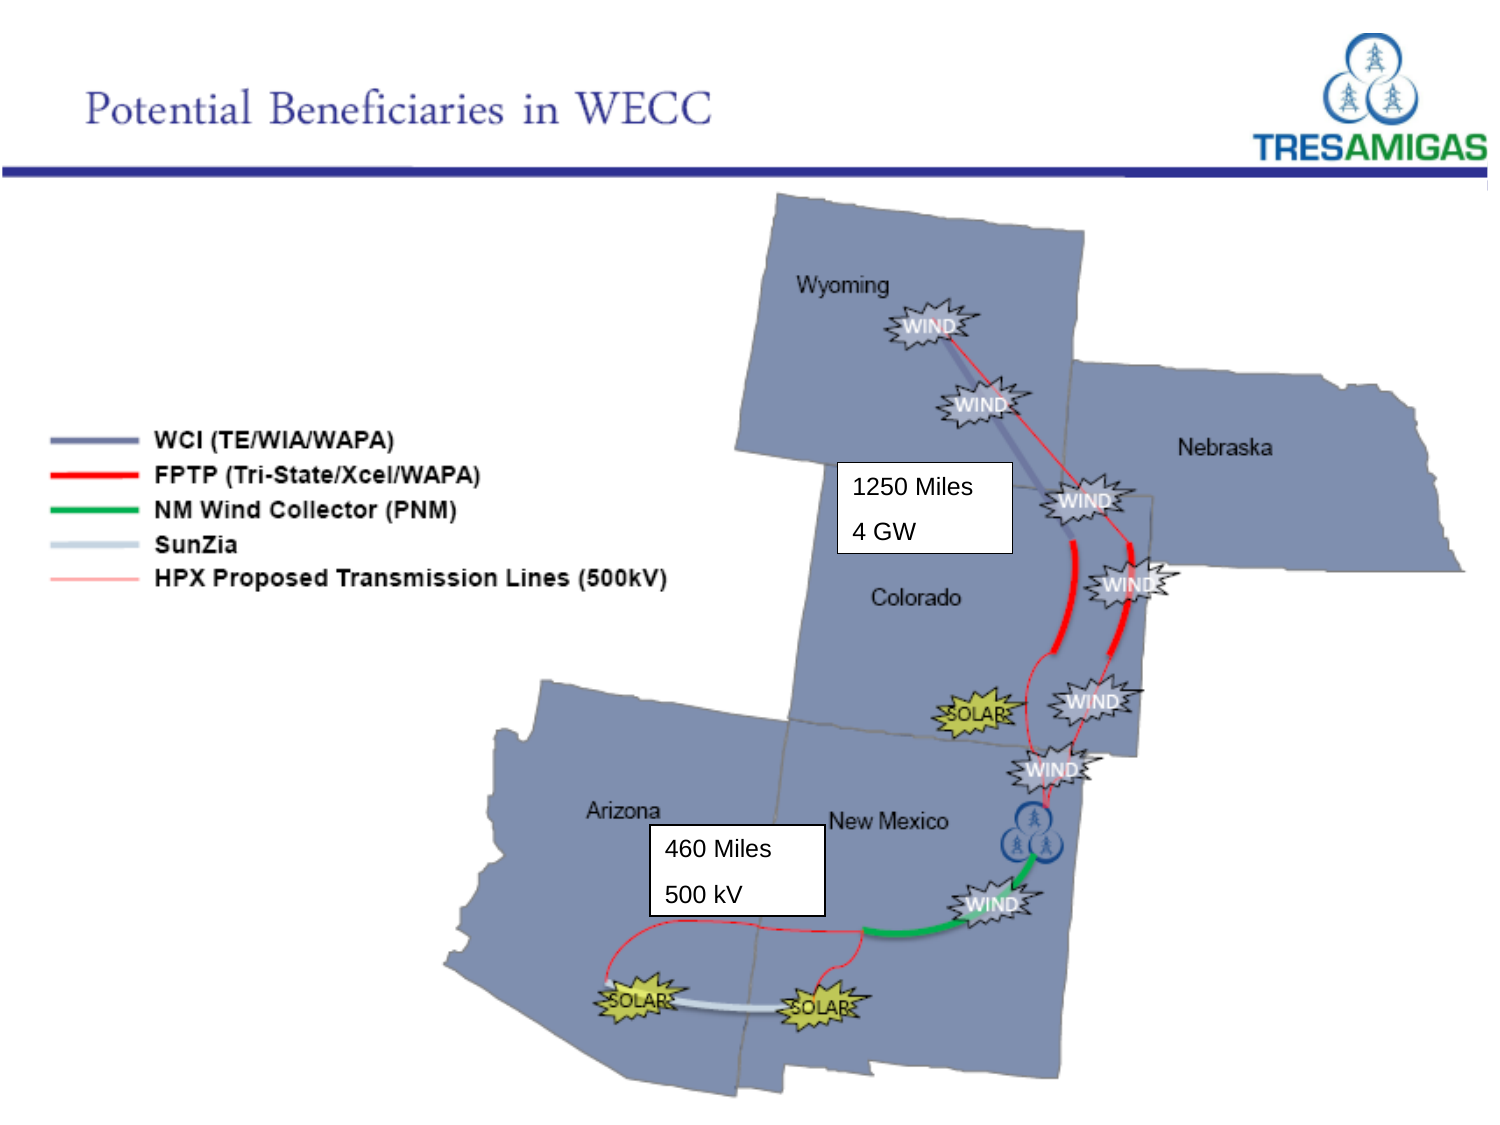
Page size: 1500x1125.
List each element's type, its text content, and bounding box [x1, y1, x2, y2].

text_box 1250 Miles 4 GW [837, 462, 1013, 554]
text_box 460 Miles 500 kV [649, 824, 826, 916]
picture [2, 33, 1488, 1101]
